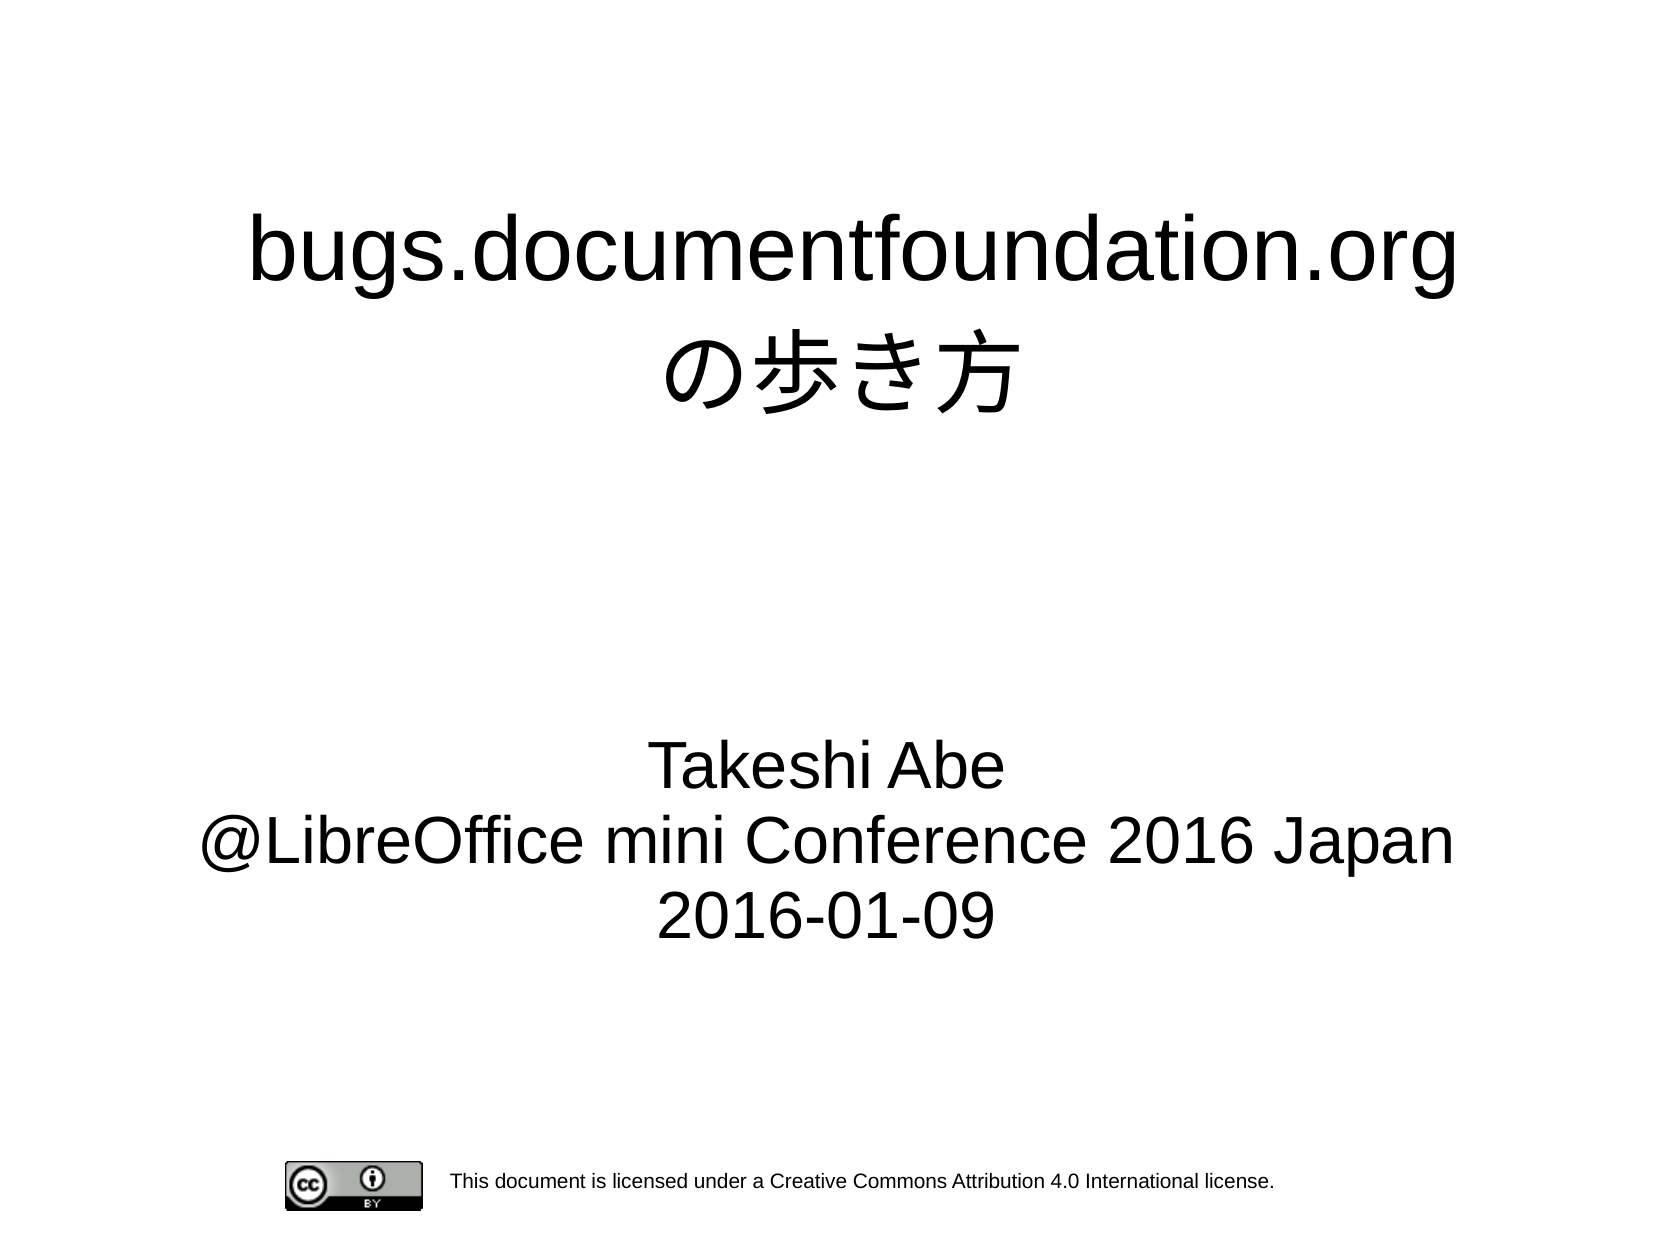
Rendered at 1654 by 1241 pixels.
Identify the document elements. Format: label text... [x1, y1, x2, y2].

subtitle Takeshi Abe @LibreOffice mini Conference 2016 Japan 2016-01-09 [82, 480, 1571, 1201]
text_box This document is licensed under a Creative Commons Attribution 4.0 International license. [435, 1161, 1295, 1201]
picture [285, 1161, 423, 1211]
title bugs.documentfoundation.org の歩き方 [30, 195, 1654, 436]
